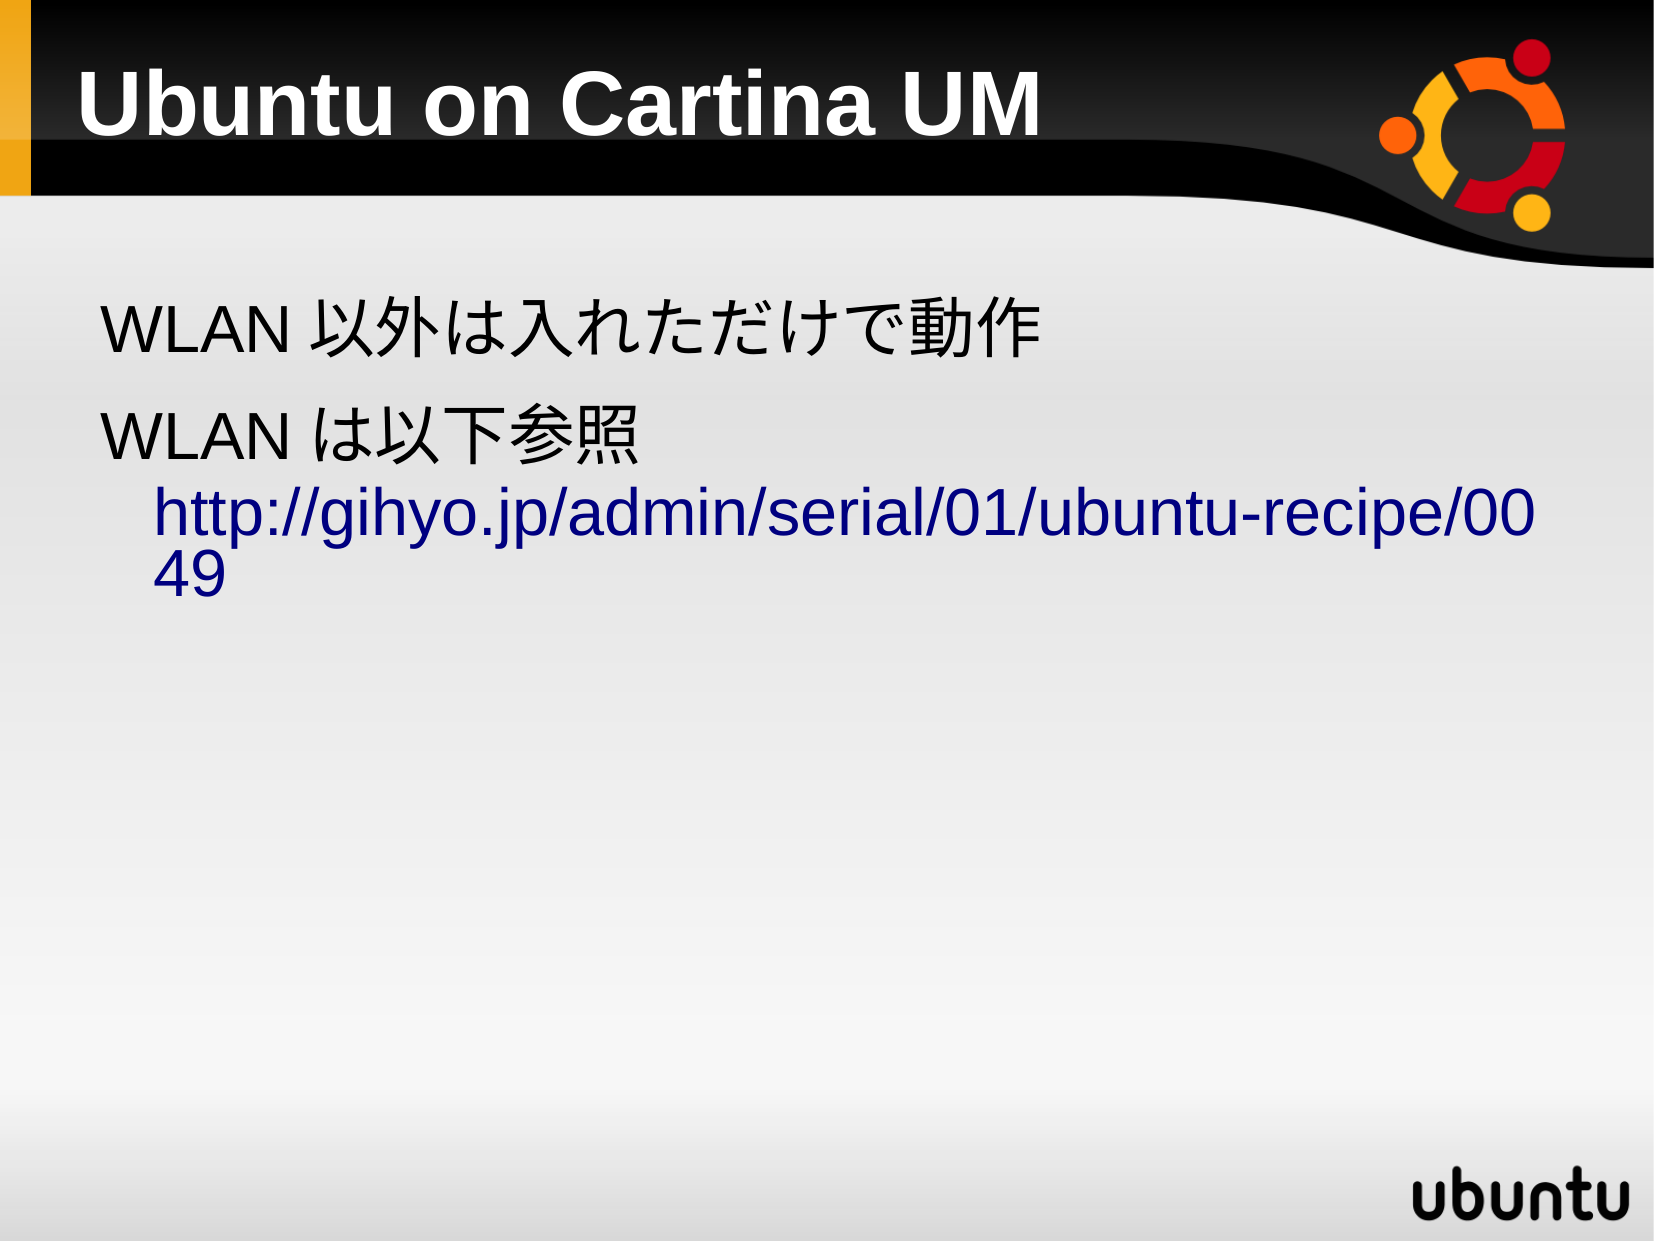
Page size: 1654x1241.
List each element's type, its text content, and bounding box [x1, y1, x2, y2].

title Ubuntu on Cartina UM [76, 7, 1565, 200]
picture [0, 0, 1654, 1241]
list WLAN以外は入れただけで動作 WLANは以下参照 http://gihyo.jp/admin/serial/01/ubuntu-recipe/0049 [82, 290, 1571, 1094]
